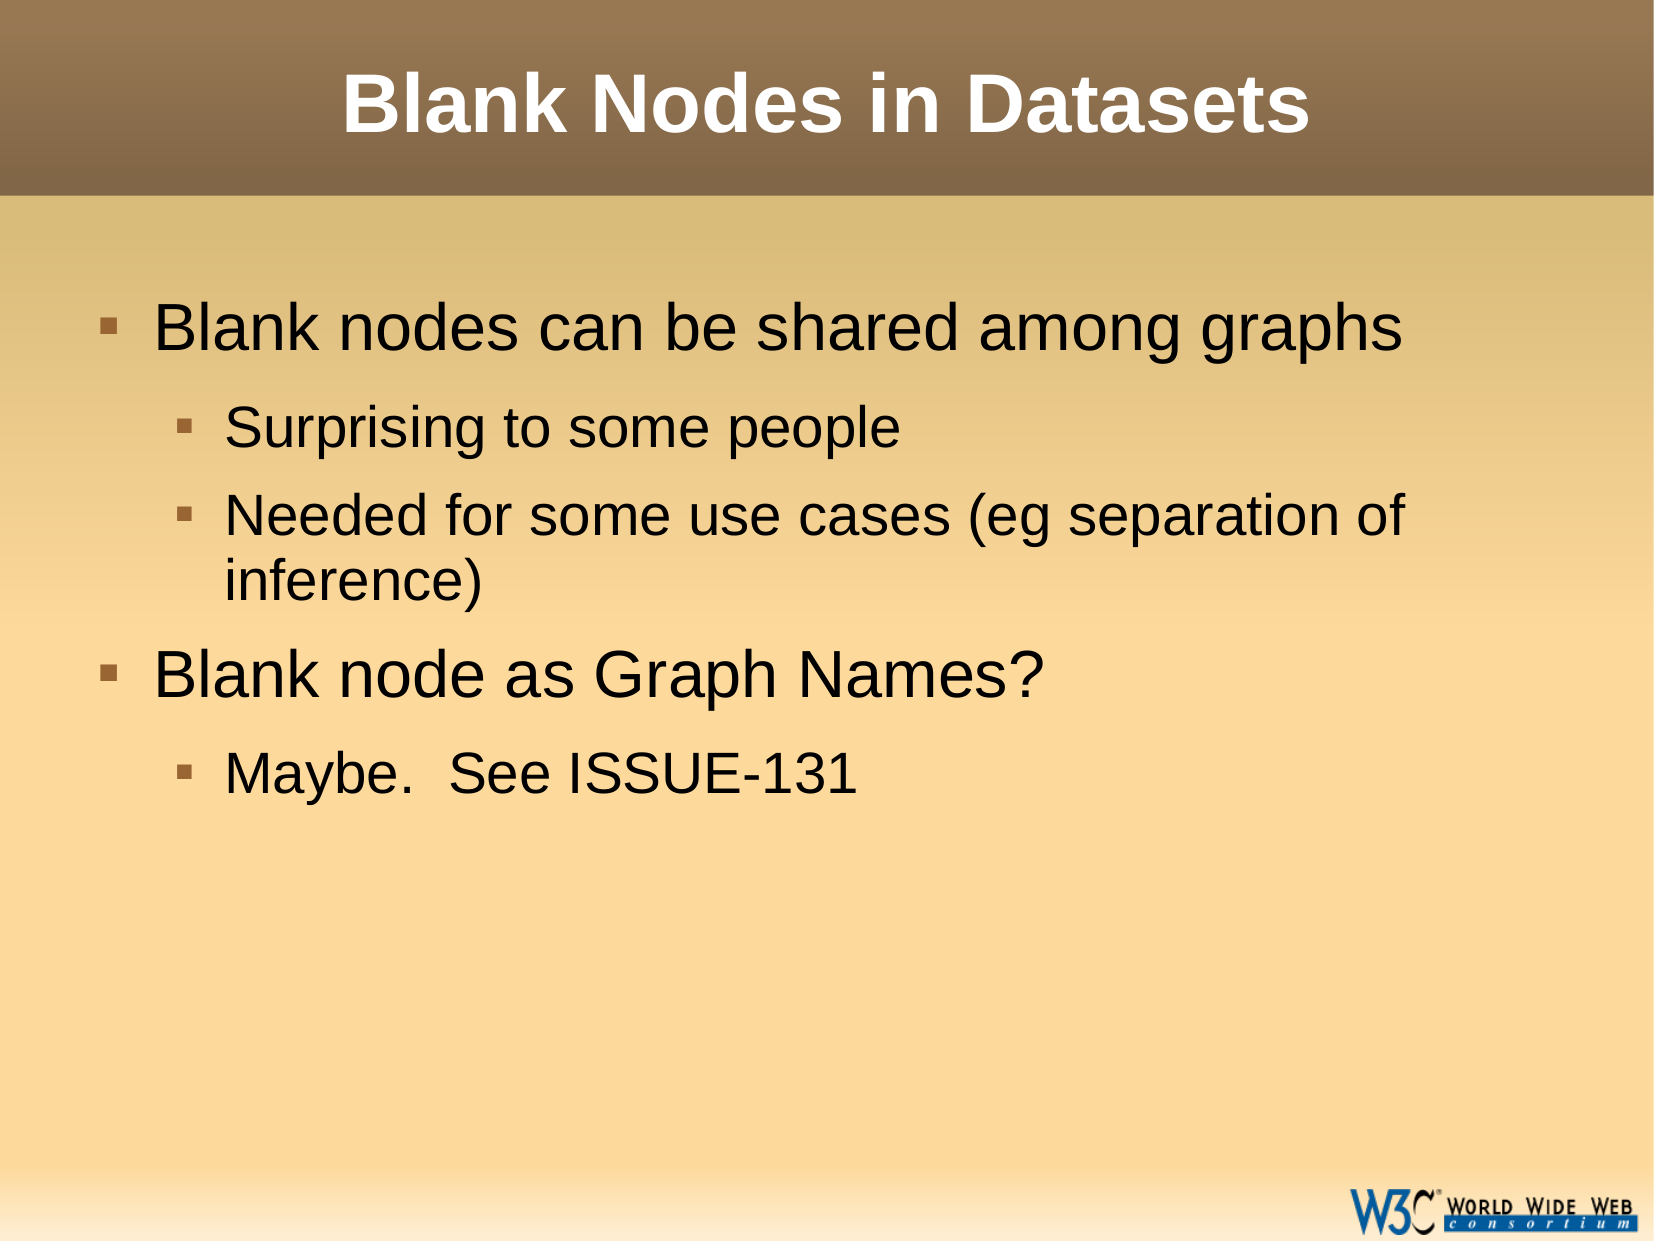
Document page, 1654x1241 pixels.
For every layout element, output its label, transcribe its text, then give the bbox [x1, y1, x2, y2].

list Blank nodes can be shared among graphs Surprising to some people Needed for some use cases (eg separation of inference) Blank node as Graph Names? Maybe. See ISSUE-131 [82, 290, 1571, 1109]
title Blank Nodes in Datasets [0, 0, 1654, 208]
picture [0, 208, 1654, 1241]
